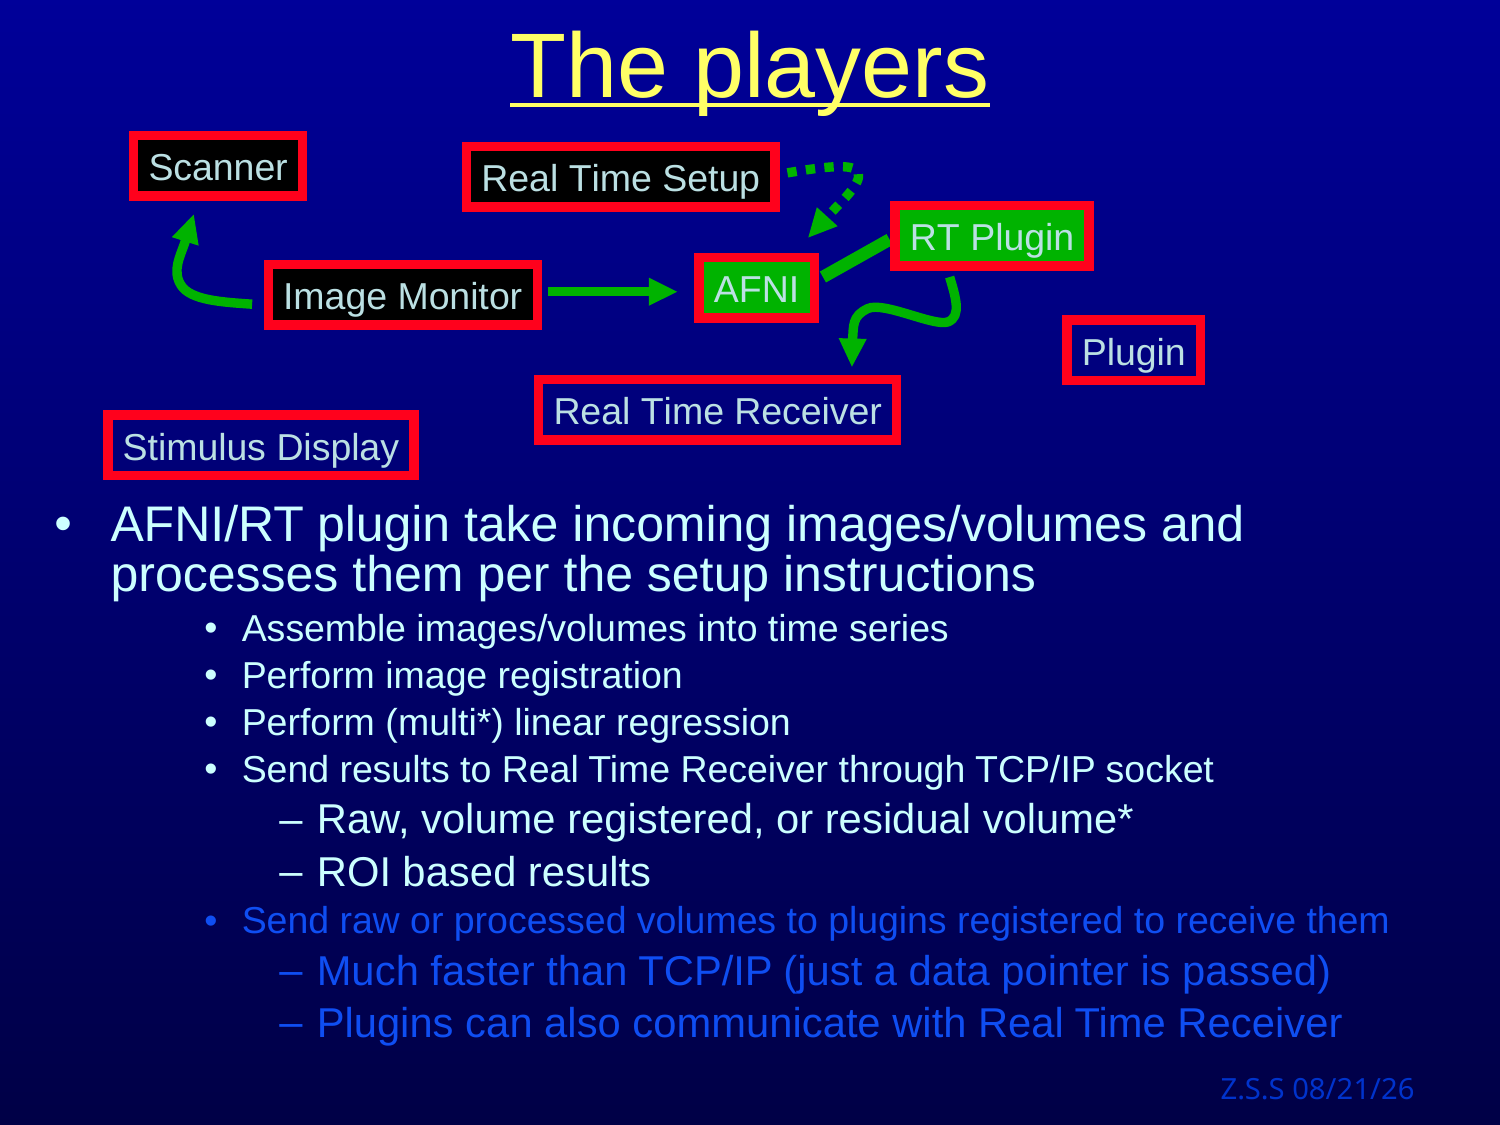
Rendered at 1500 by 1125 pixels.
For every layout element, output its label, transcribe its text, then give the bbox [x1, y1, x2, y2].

text_box Plugin [1067, 320, 1201, 381]
text_box Real Time Setup [466, 146, 776, 208]
title The players [75, 0, 1426, 160]
text_box Real Time Receiver [538, 379, 897, 440]
text_box AFNI [699, 257, 815, 319]
text_box RT Plugin [895, 205, 1090, 266]
text_box Image Monitor [268, 264, 538, 325]
text_box Stimulus Display [107, 414, 415, 476]
text_box Scanner [133, 135, 303, 196]
list AFNI/RT plugin take incoming images/volumes and processes them per the setup instructions Assemble images/volumes into time series Perform image registration Perform (multi*) linear regression Send results to Real Time Receiver through TCP/IP socket Raw, volume registered, or residual volume* ROI based results Send raw or processed volumes to plugins registered to receive them Much faster than TCP/IP (just a data pointer is passed) Plugins can also communicate with Real Time Receiver [39, 493, 1461, 1091]
